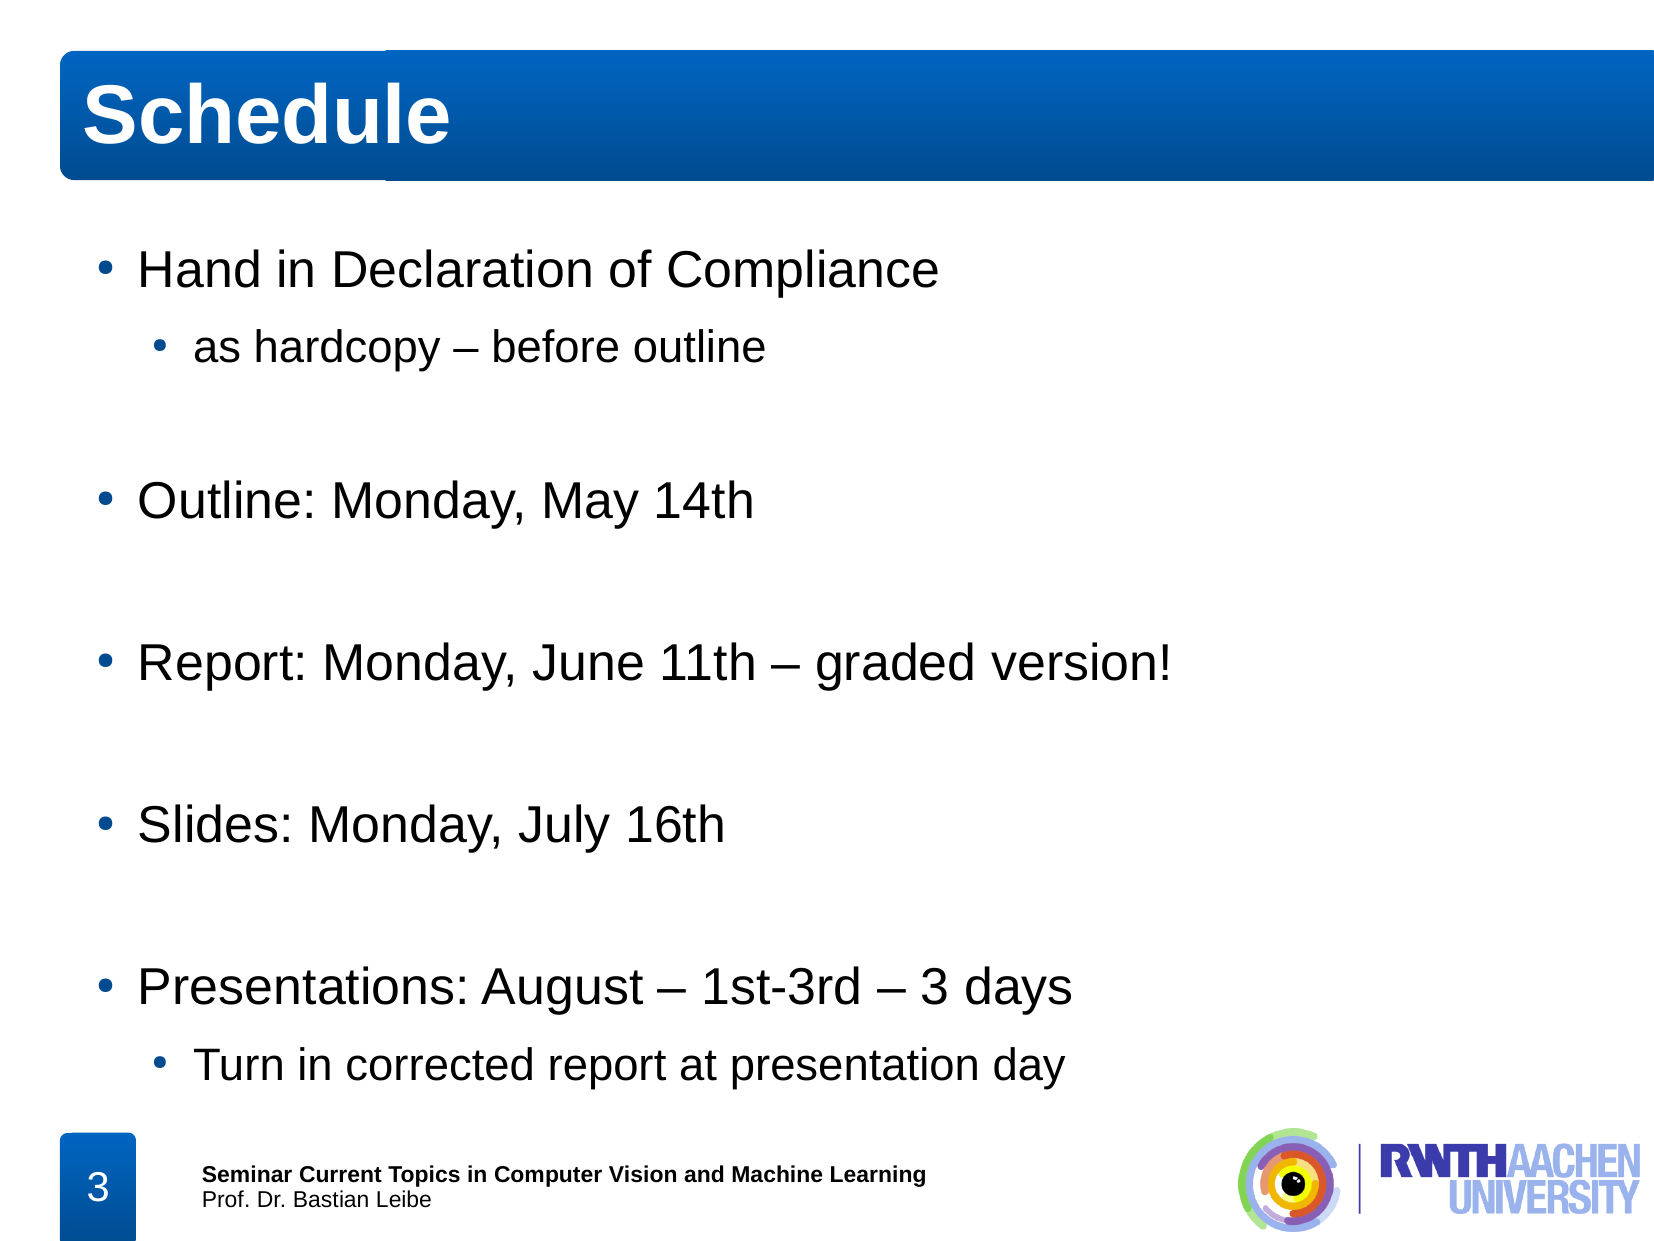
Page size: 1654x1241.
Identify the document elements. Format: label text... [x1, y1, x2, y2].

picture [1238, 1128, 1640, 1232]
list Hand in Declaration of Compliance as hardcopy – before outline Outline: Monday, May 14th Report: Monday, June 11th – graded version! Slides: Monday, July 16th Presentations: August – 1st-3rd – 3 days Turn in corrected report at presentation day [82, 240, 1538, 1096]
title Schedule [82, 61, 1571, 168]
